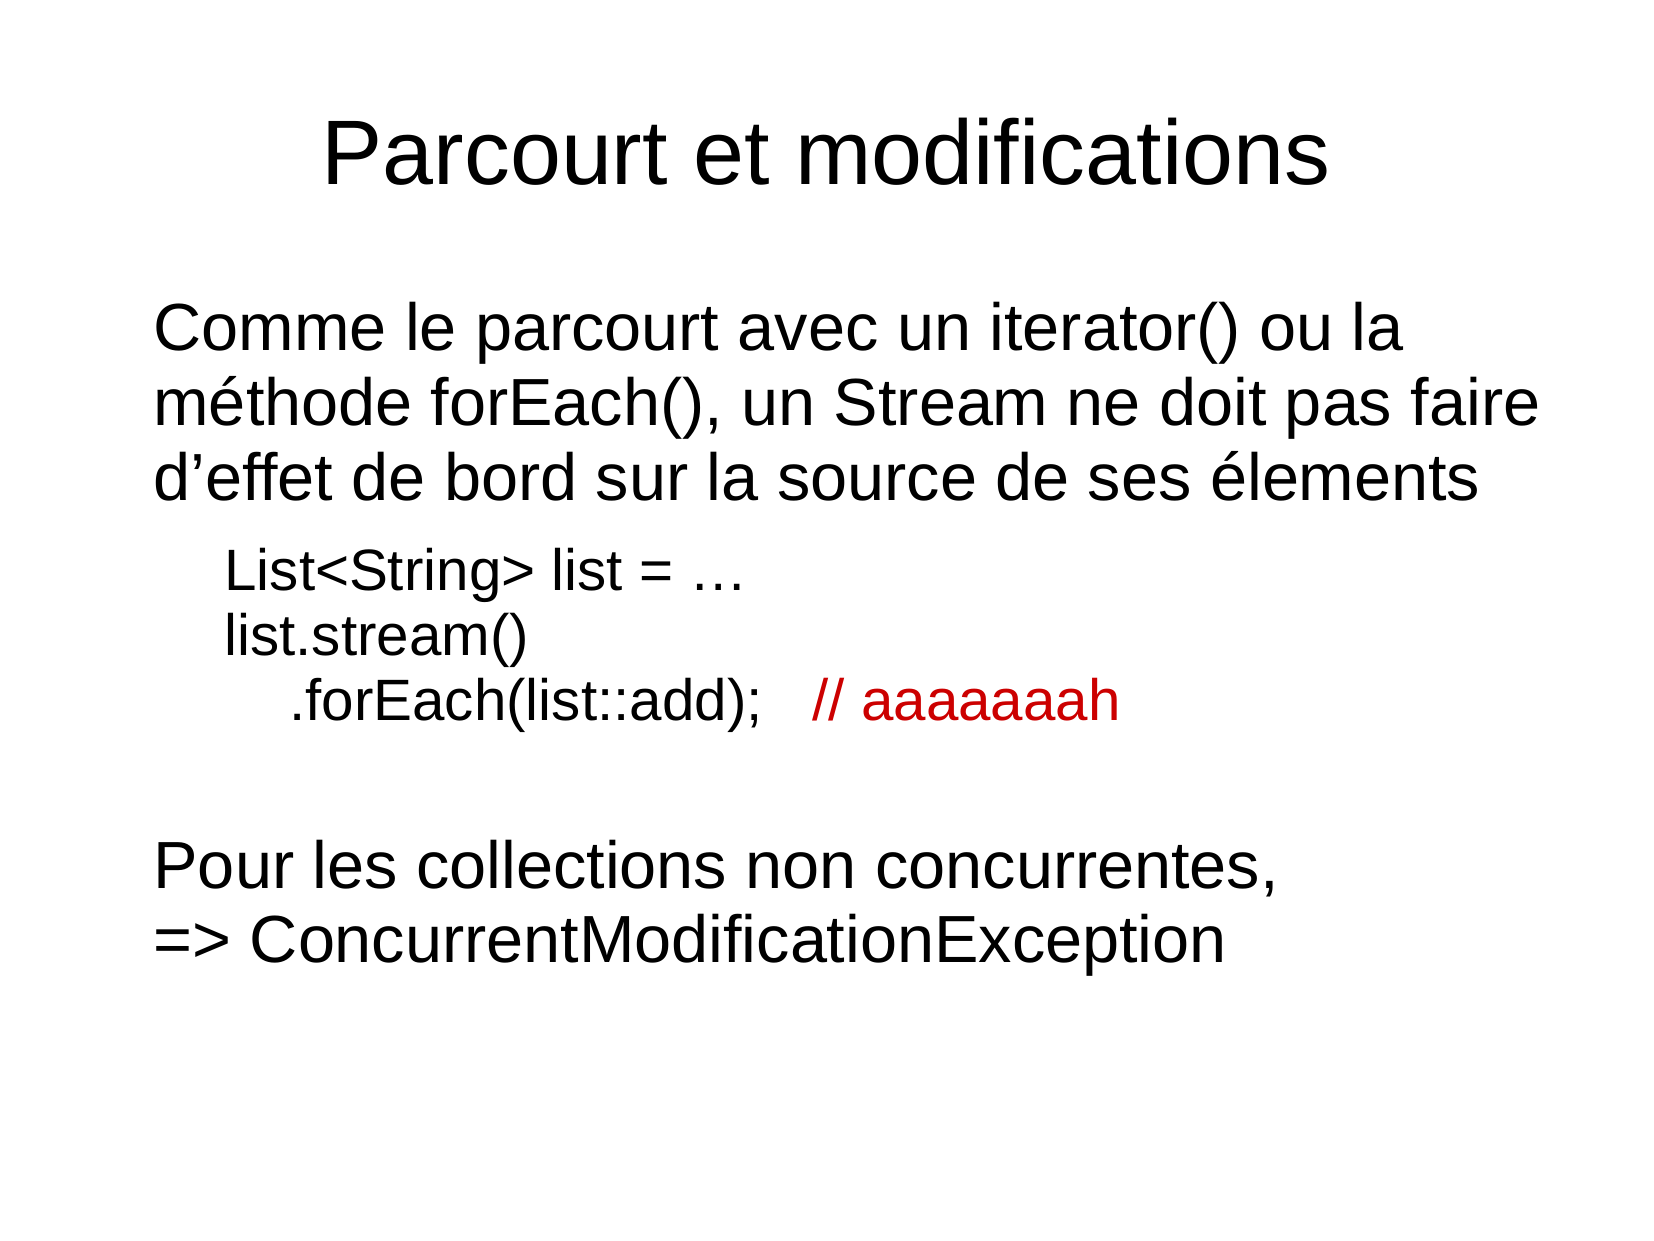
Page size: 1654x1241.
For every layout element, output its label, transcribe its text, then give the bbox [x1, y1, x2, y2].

list Comme le parcourt avec un iterator() ou la méthode forEach(), un Stream ne doit pas faire d’effet de bord sur la source de ses élements List<String> list = … list.stream() .forEach(list::add); // aaaaaaah Pour les collections non concurrentes, => ConcurrentModificationException [82, 290, 1571, 1010]
title Parcourt et modifications [82, 49, 1571, 257]
